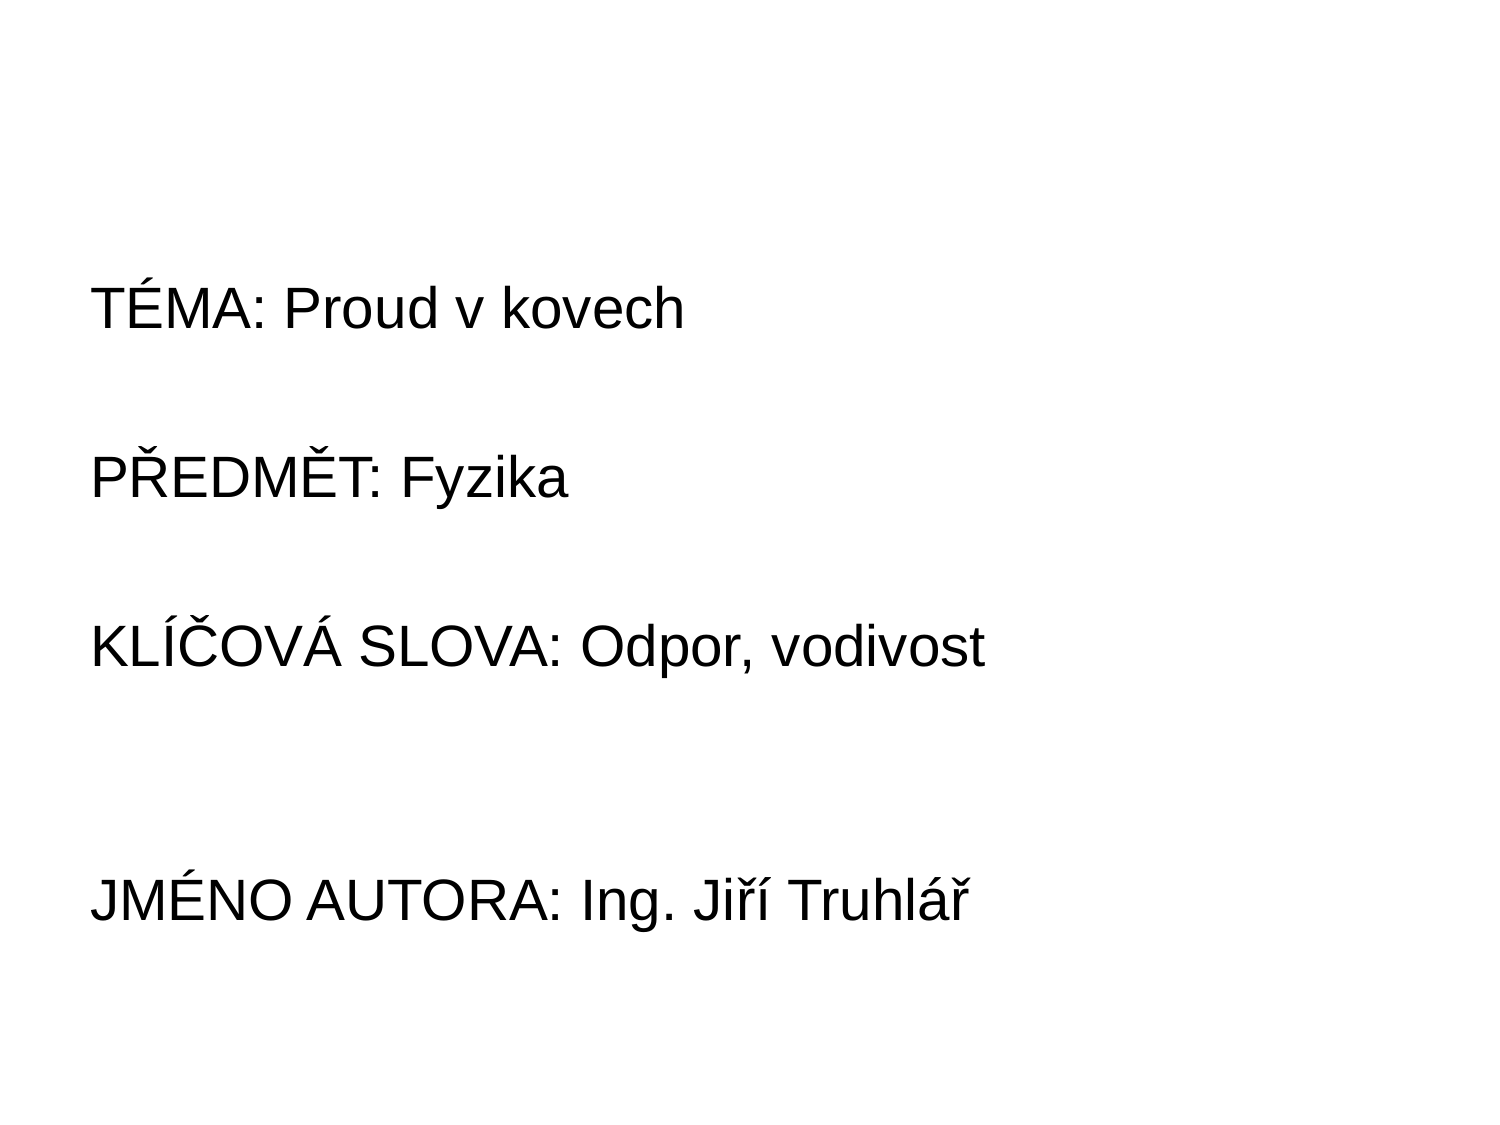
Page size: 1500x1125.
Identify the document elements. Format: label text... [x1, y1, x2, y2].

list TÉMA: Proud v kovech PŘEDMĚT: Fyzika KLÍČOVÁ SLOVA: Odpor, vodivost JMÉNO AUTORA: Ing. Jiří Truhlář [75, 262, 1426, 1024]
